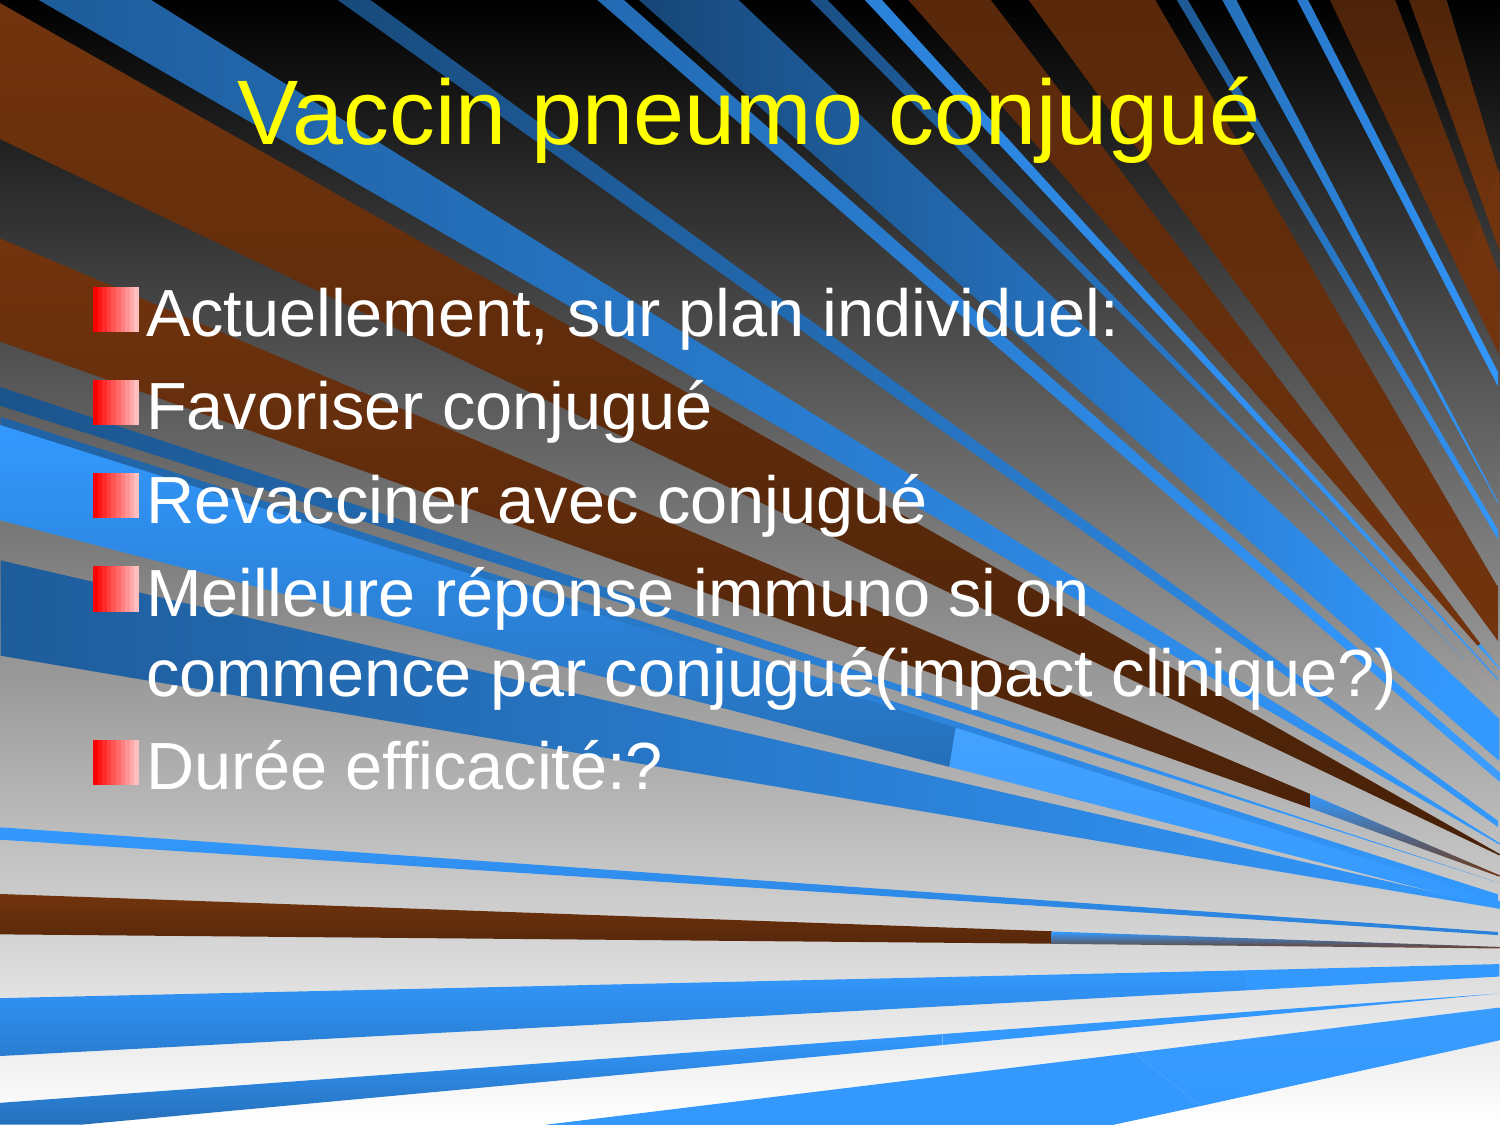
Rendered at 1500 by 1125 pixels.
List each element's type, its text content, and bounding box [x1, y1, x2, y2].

list Actuellement, sur plan individuel: Favoriser conjugué Revacciner avec conjugué Meilleure réponse immuno si on commence par conjugué(impact clinique?) Durée efficacité:? [75, 262, 1425, 1006]
title Vaccin pneumo conjugué [75, 45, 1425, 234]
